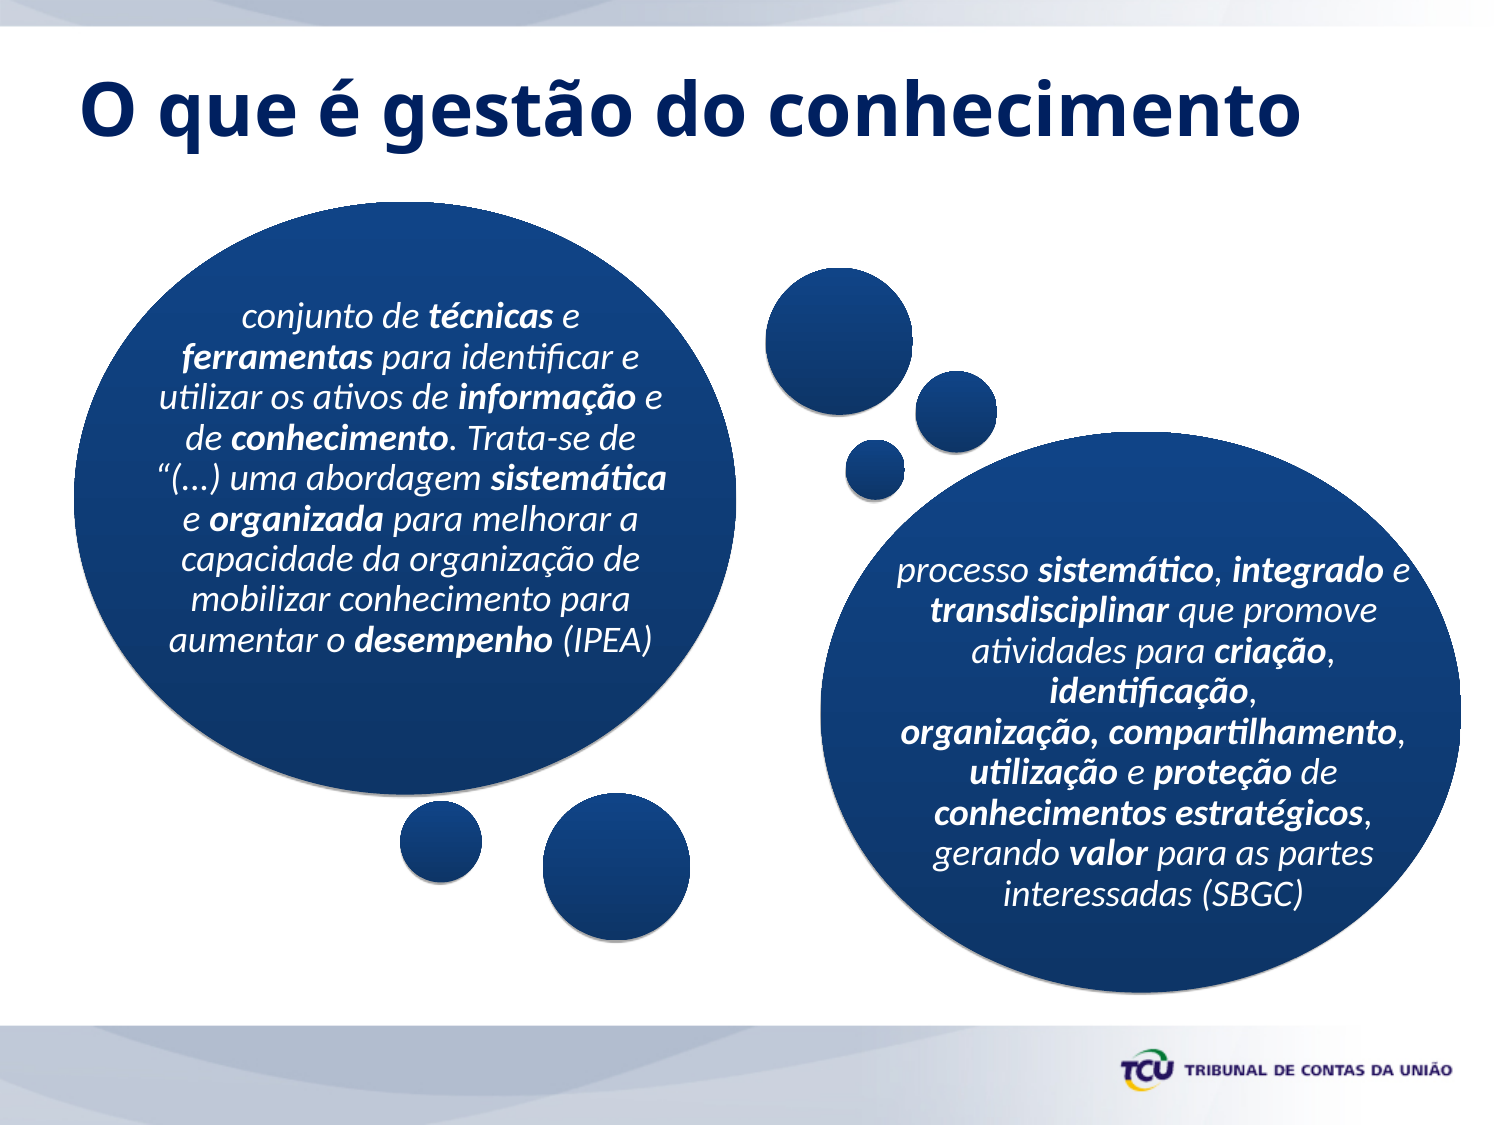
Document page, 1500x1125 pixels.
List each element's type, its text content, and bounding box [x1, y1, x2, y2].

text_box [915, 371, 998, 453]
text_box processo sistemático, integrado e transdisciplinar que promove atividades para criação, identificação, organização, compartilhamento, utilização e proteção de conhecimentos estratégicos, gerando valor para as partes interessadas (SBGC) [884, 523, 1424, 941]
text_box [543, 793, 691, 941]
text_box [845, 439, 905, 500]
title O que é gestão do conhecimento [15, 40, 1366, 173]
text_box [74, 324, 137, 672]
text_box [685, 340, 737, 657]
text_box [228, 749, 582, 795]
text_box conjunto de técnicas e ferramentas para identificar e utilizar os ativos de informação e de conhecimento. Trata-se de “(...) uma abordagem sistemática e organizada para melhorar a capacidade da organização de mobilizar conhecimento para aumentar o desempenho (IPEA) [137, 208, 685, 749]
text_box [338, 201, 473, 208]
text_box [955, 941, 1327, 993]
picture [0, 0, 1500, 1125]
text_box [904, 431, 1378, 523]
text_box [820, 544, 884, 880]
text_box [400, 801, 482, 883]
text_box [1424, 580, 1462, 844]
text_box [765, 267, 913, 415]
